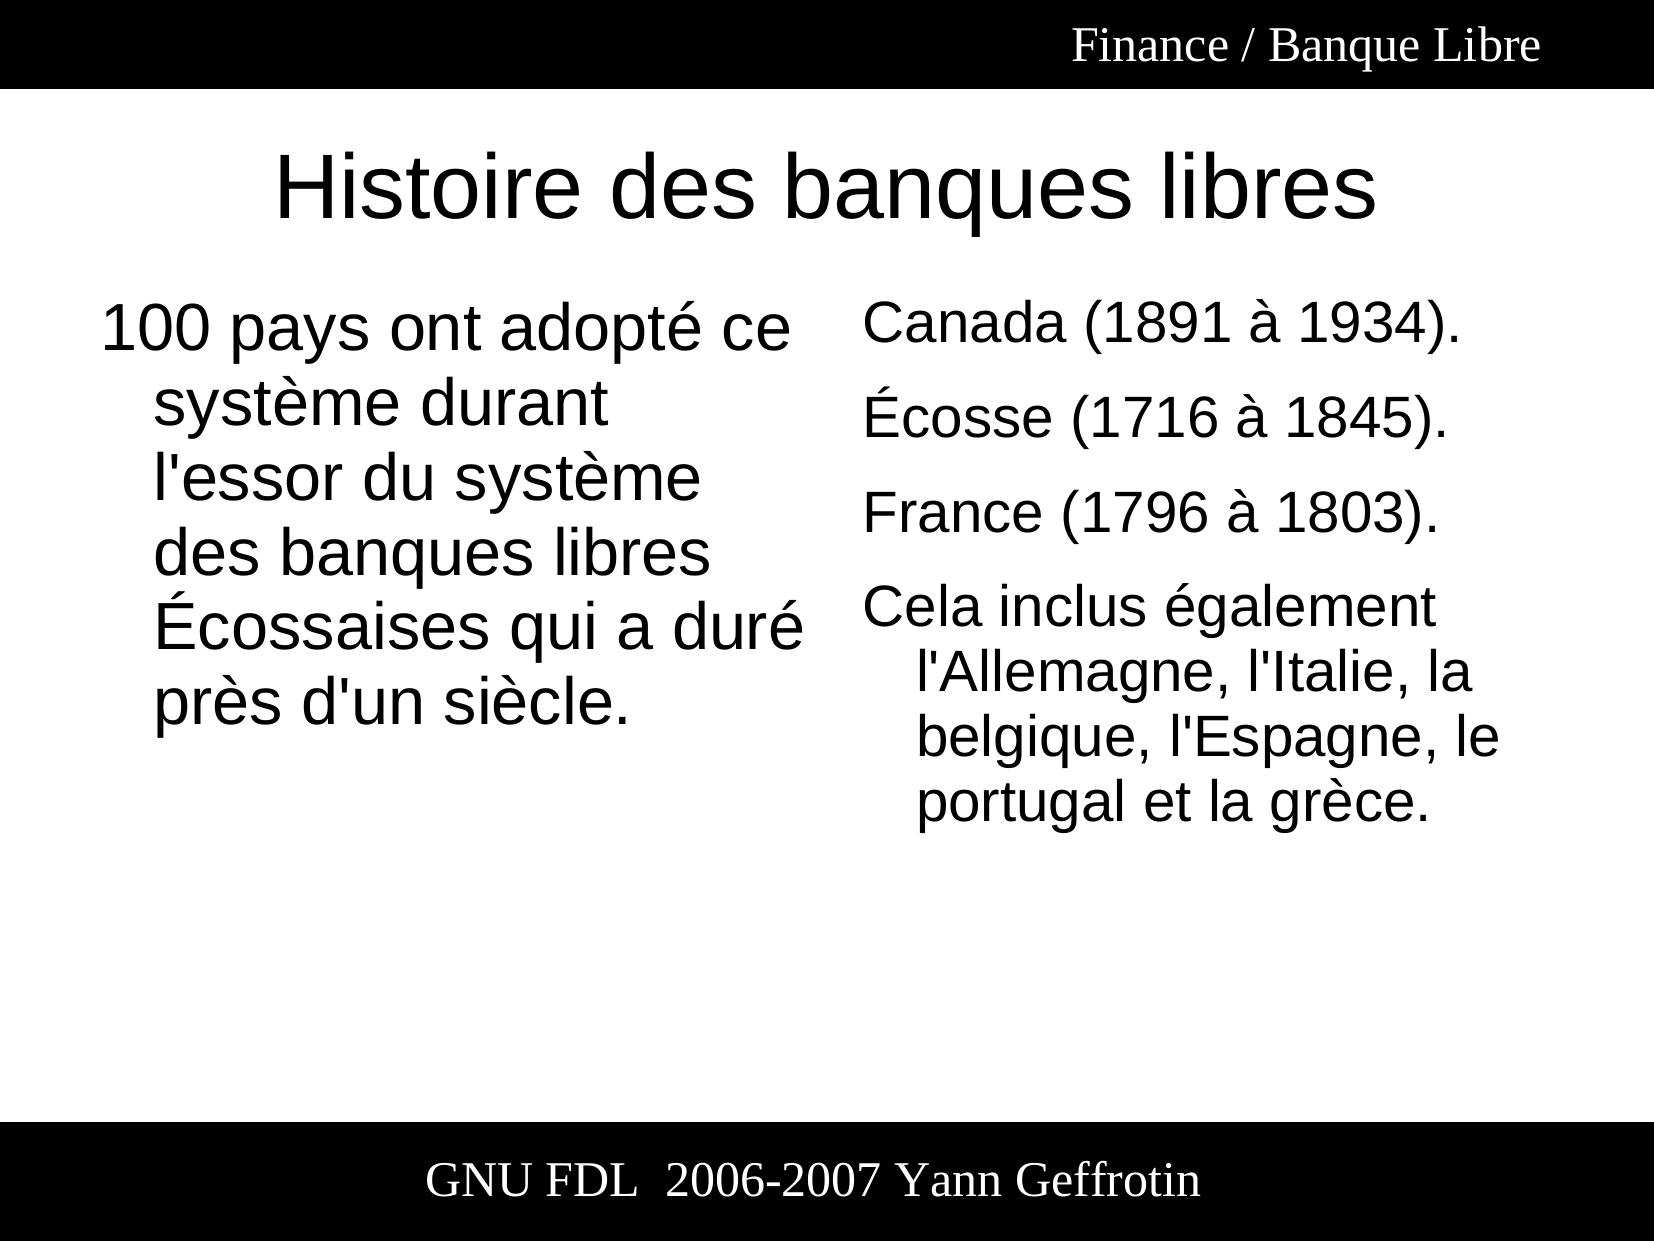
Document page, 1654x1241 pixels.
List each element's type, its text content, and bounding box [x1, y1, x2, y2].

list Canada (1891 à 1934). Écosse (1716 à 1845). France (1796 à 1803). Cela inclus également l'Allemagne, l'Italie, la belgique, l'Espagne, le portugal et la grèce. [845, 290, 1572, 1094]
title Histoire des banques libres [82, 118, 1571, 257]
list 100 pays ont adopté ce système durant l'essor du système des banques libres Écossaises qui a duré près d'un siècle. [82, 290, 809, 1094]
